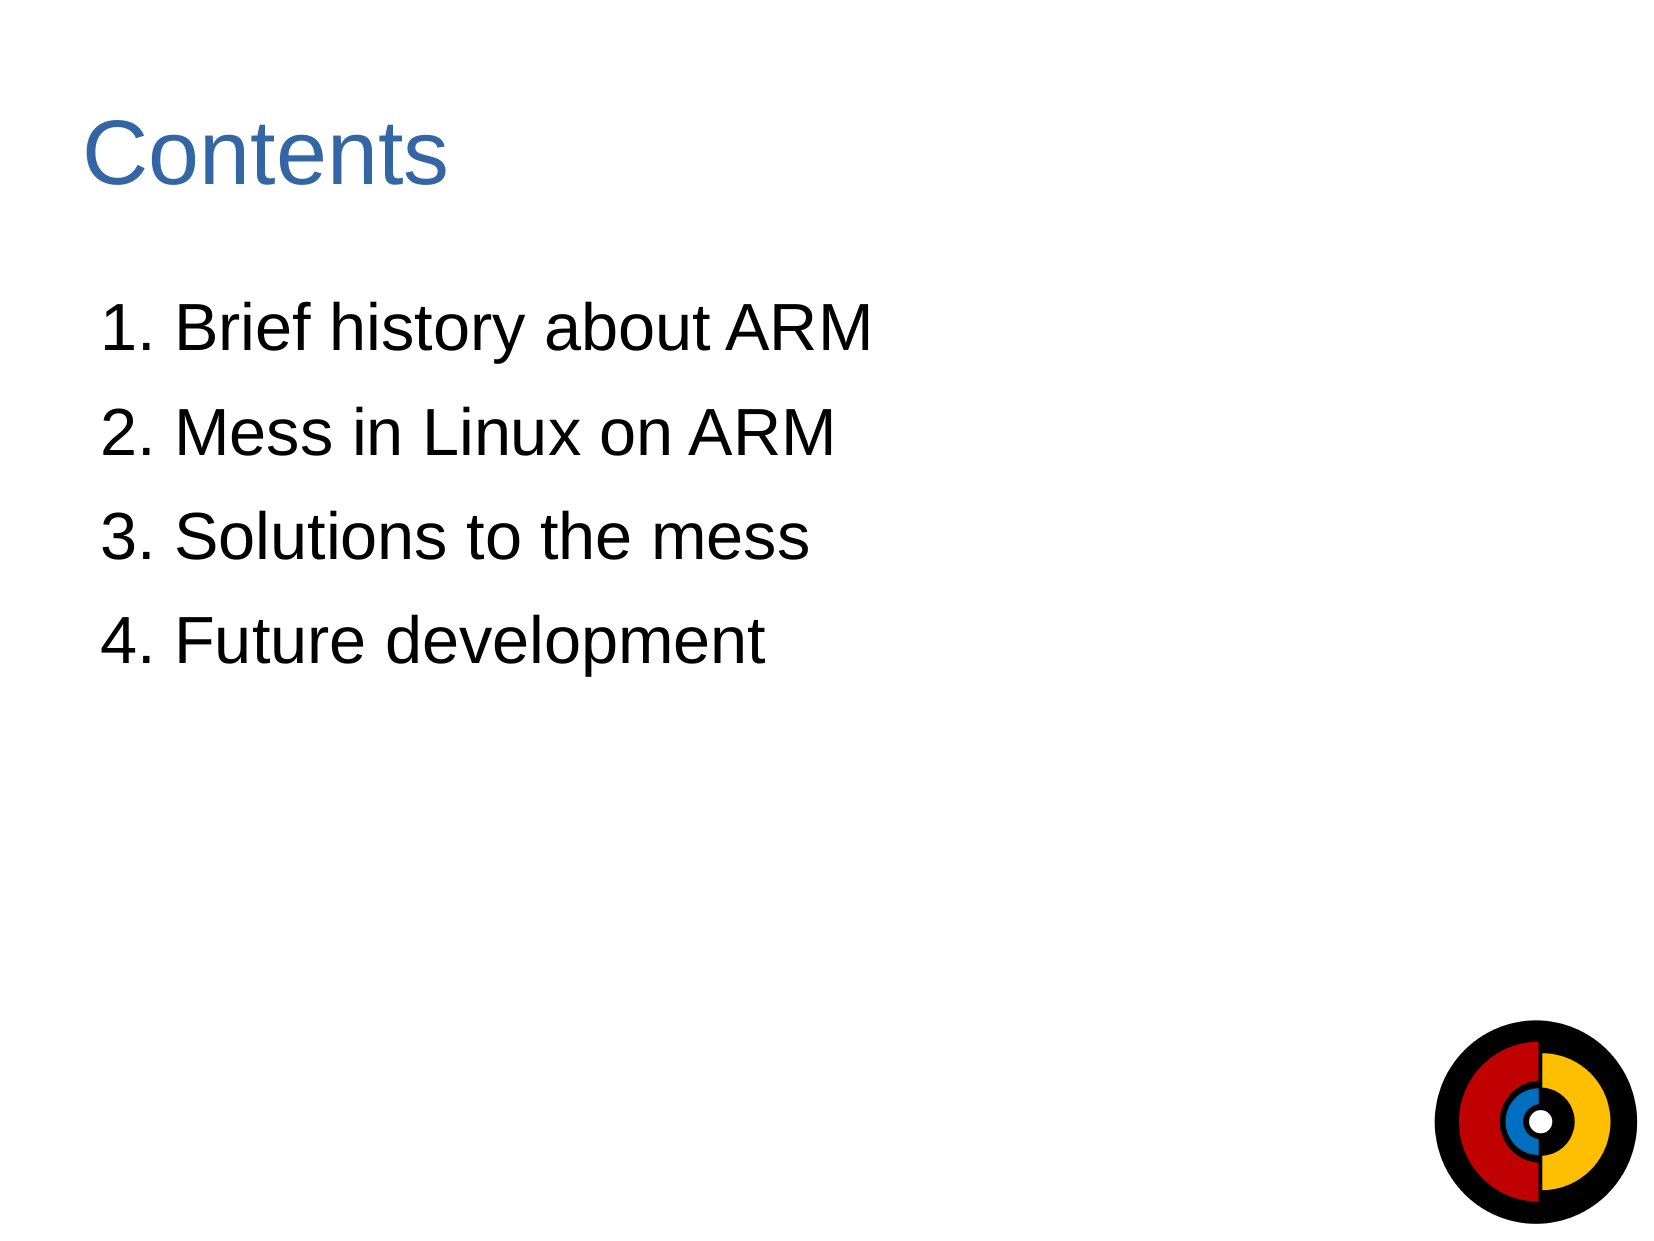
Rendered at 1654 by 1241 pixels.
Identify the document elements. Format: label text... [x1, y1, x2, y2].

title Contents [82, 49, 1571, 257]
picture [1429, 1015, 1642, 1229]
list Brief history about ARM Mess in Linux on ARM Solutions to the mess Future development [82, 290, 1571, 1010]
